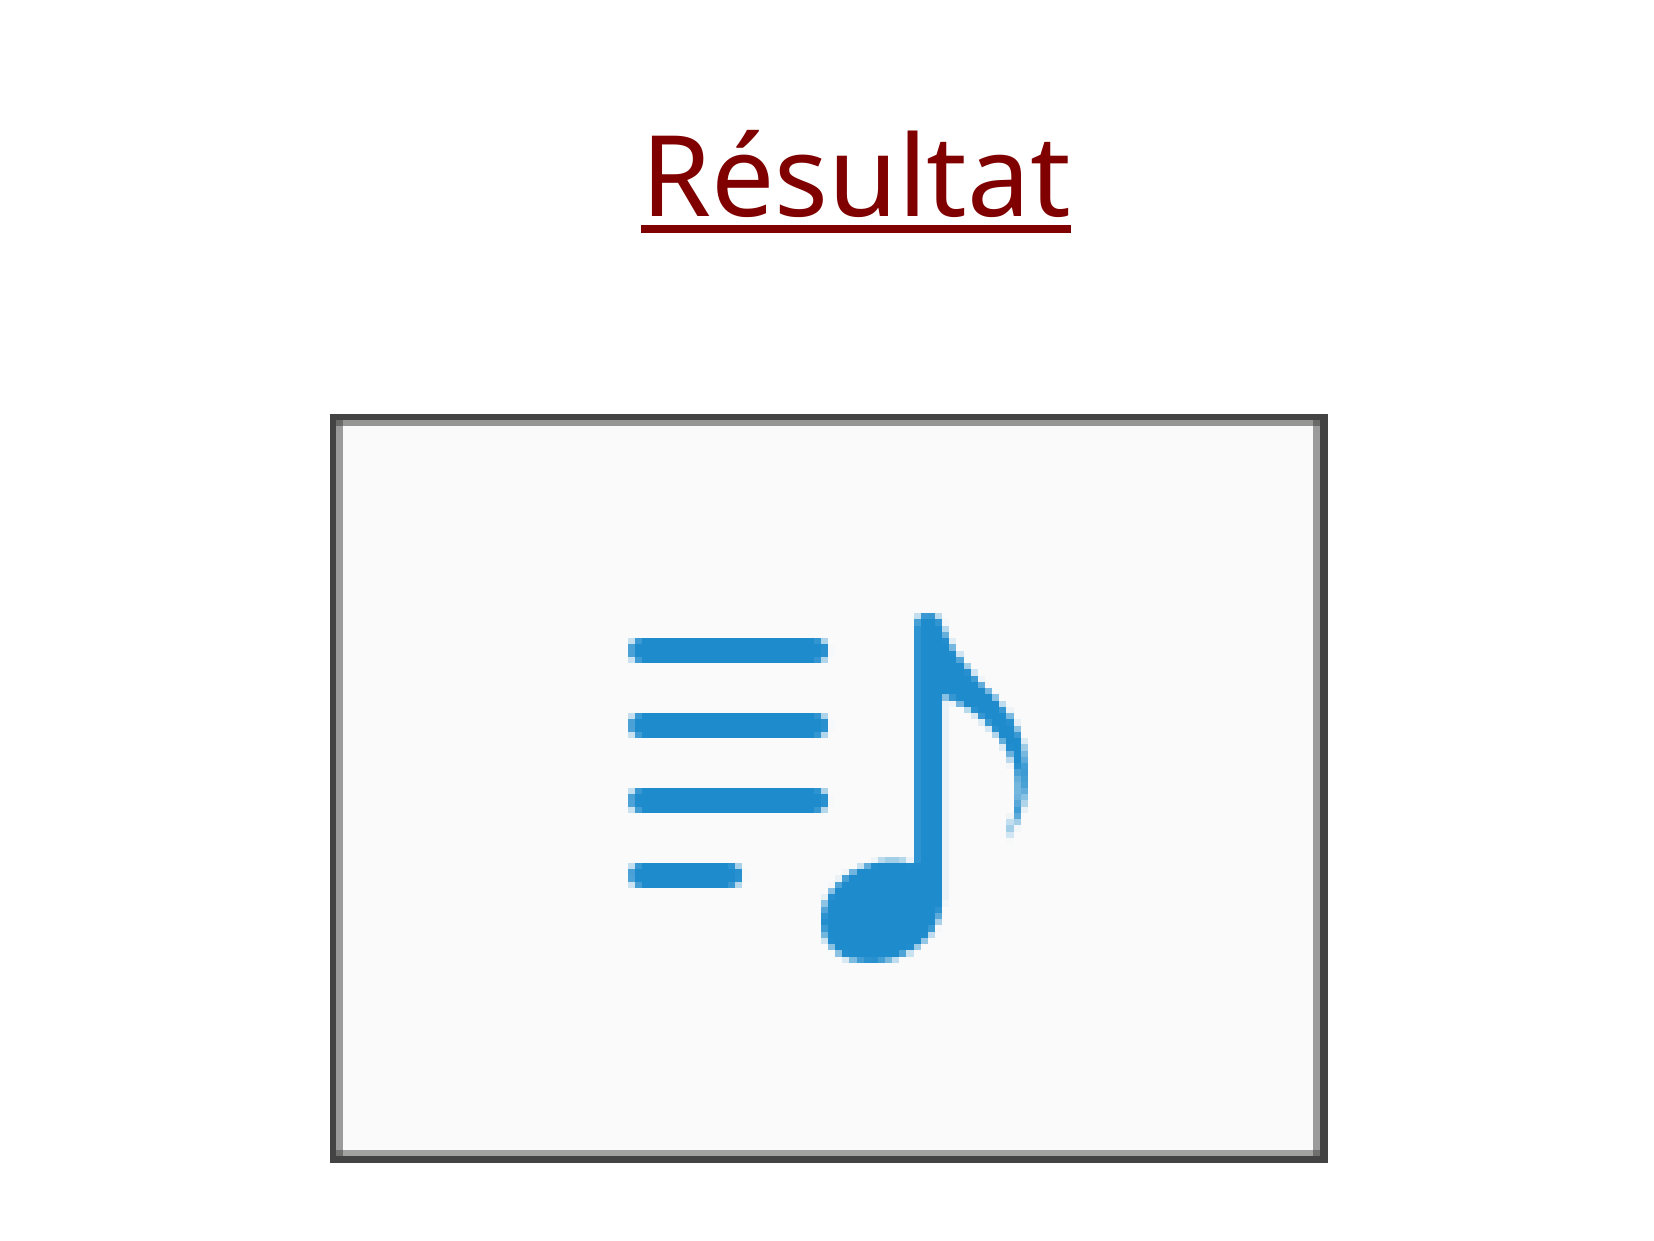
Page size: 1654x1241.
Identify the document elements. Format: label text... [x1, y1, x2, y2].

text_box [328, 413, 1329, 1164]
text_box Résultat [236, 88, 1477, 261]
